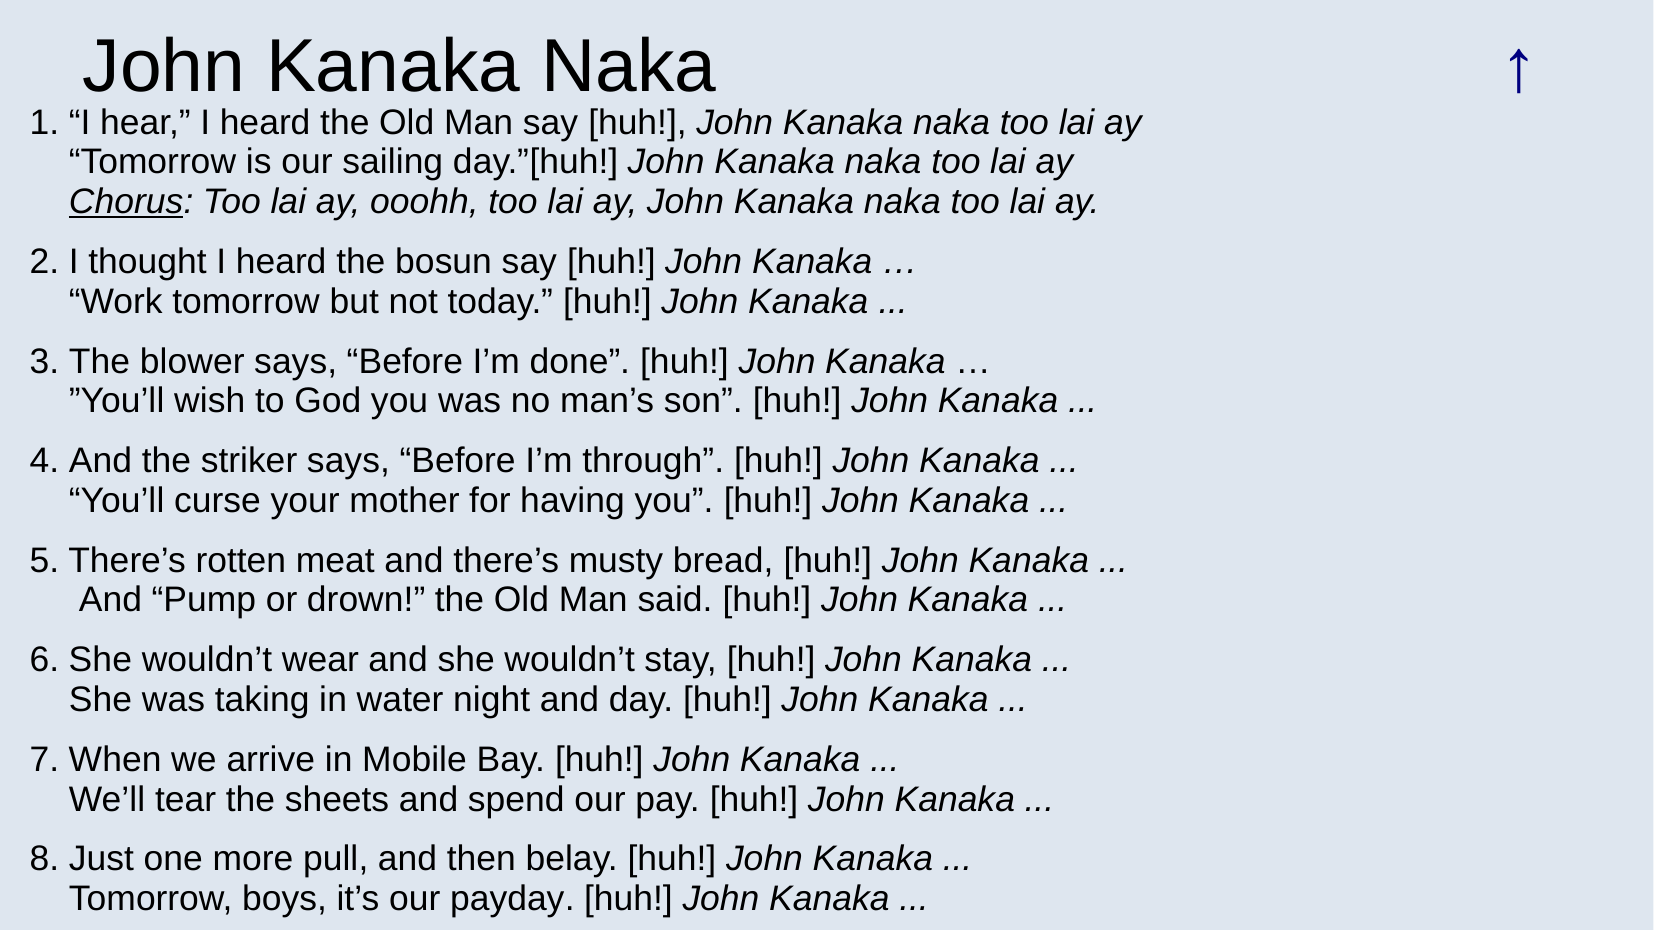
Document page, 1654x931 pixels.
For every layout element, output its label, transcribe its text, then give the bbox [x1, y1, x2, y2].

title John Kanaka Naka ↑ [82, 23, 1571, 101]
subtitle 1. “I hear,” I heard the Old Man say [huh!], John Kanaka naka too lai ay “Tomorrow is our sailing day.”[huh!] John Kanaka naka too lai ay Chorus: Too lai ay, ooohh, too lai ay, John Kanaka naka too lai ay. 2. I thought I heard the bosun say [huh!] John Kanaka … “Work tomorrow but not today.” [huh!] John Kanaka ... 3. The blower says, “Before I’m done”. [huh!] John Kanaka … ”You’ll wish to God you was no man’s son”. [huh!] John Kanaka ... 4. And the striker says, “Before I’m through”. [huh!] John Kanaka ... “You’ll curse your mother for having you”. [huh!] John Kanaka ... 5. There’s rotten meat and there’s musty bread, [huh!] John Kanaka ... And “Pump or drown!” the Old Man said. [huh!] John Kanaka ... 6. She wouldn’t wear and she wouldn’t stay, [huh!] John Kanaka ... She was taking in water night and day. [huh!] John Kanaka ... 7. When we arrive in Mobile Bay. [huh!] John Kanaka ... We’ll tear the sheets and spend our pay. [huh!] John Kanaka ... 8. Just one more pull, and then belay. [huh!] John Kanaka ... Tomorrow, boys, it’s our payday. [huh!] John Kanaka ... [29, 101, 1625, 928]
